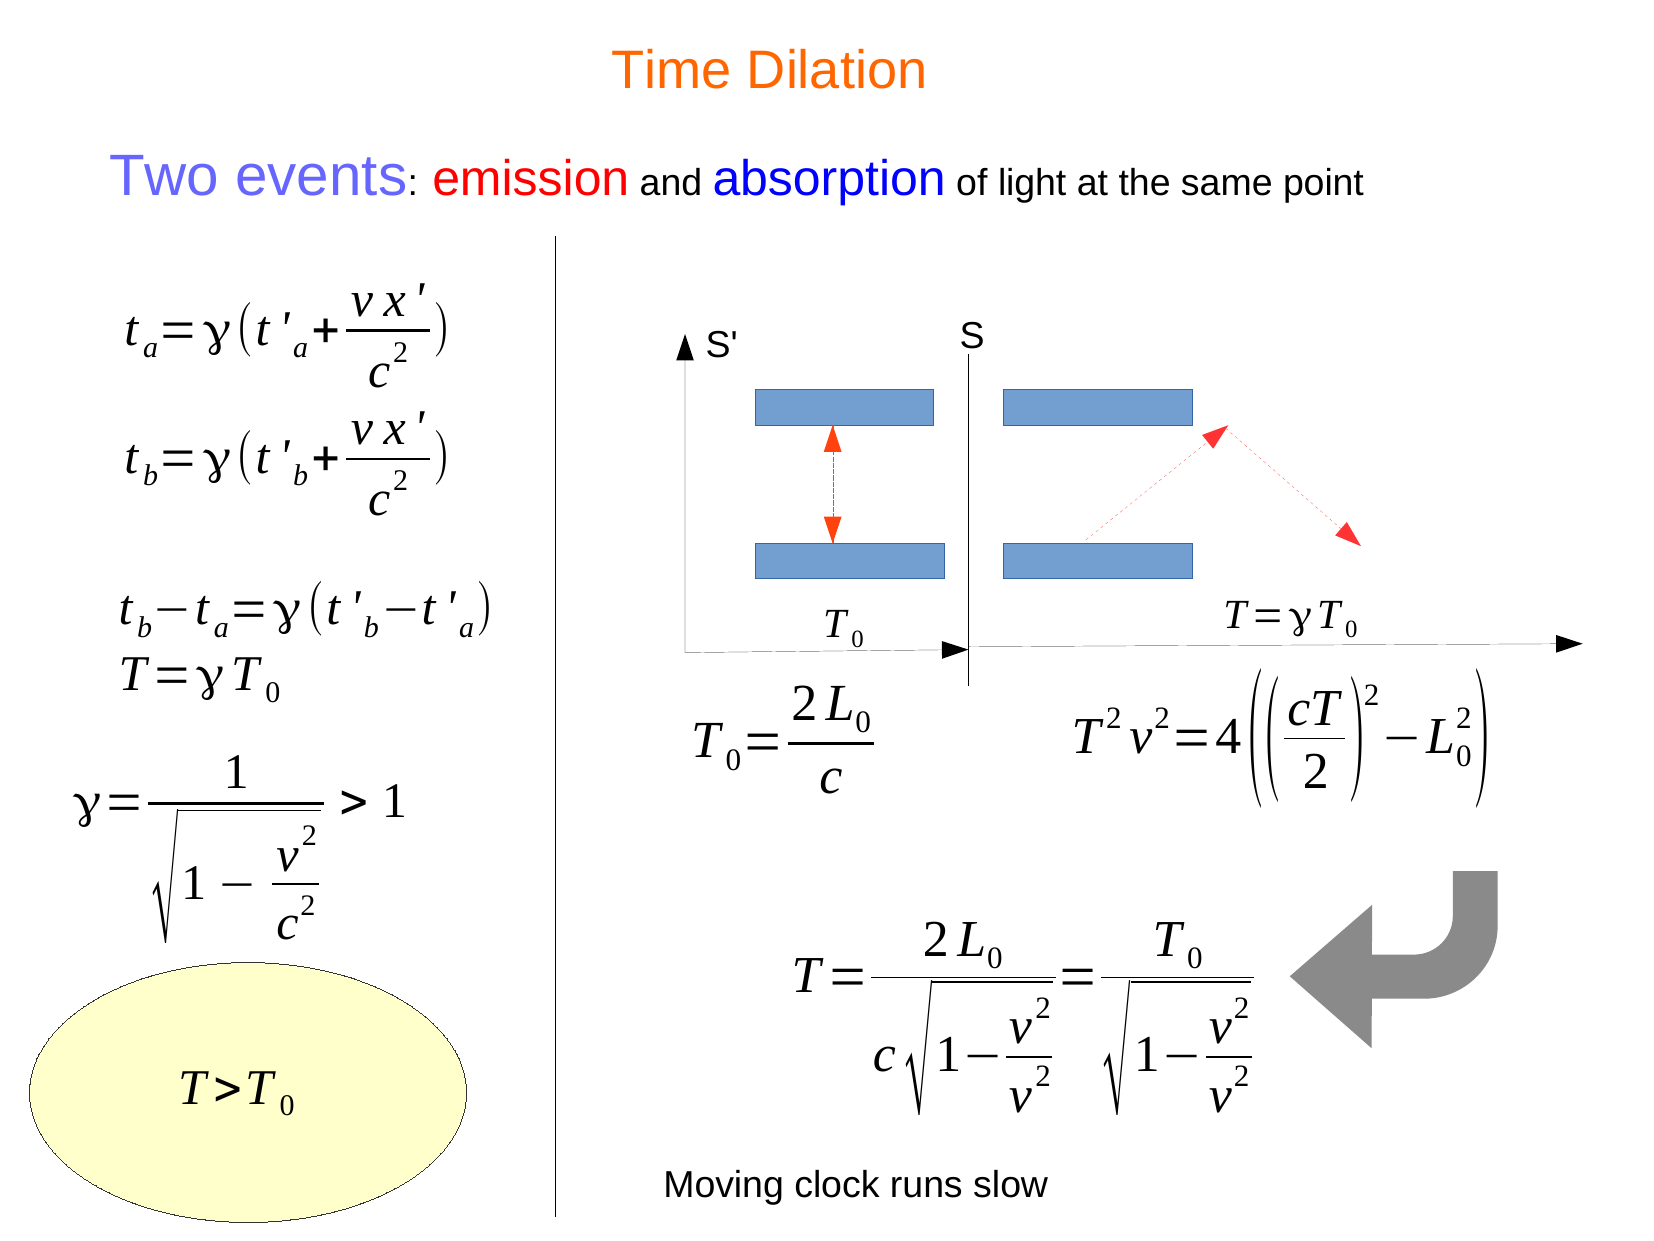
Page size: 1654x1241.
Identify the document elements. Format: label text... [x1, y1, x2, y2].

chart [171, 1059, 302, 1123]
chart [64, 744, 413, 951]
text_box S [944, 307, 1000, 367]
chart [118, 271, 457, 526]
text_box [755, 389, 934, 426]
text_box [755, 543, 945, 579]
picture [1281, 862, 1506, 1058]
text_box Two events: emission and absorption of light at the same point [94, 135, 1376, 221]
chart [1217, 590, 1365, 643]
text_box Time Dilation [596, 32, 941, 113]
chart [1065, 666, 1498, 813]
chart [816, 600, 870, 651]
text_box [1003, 389, 1193, 426]
text_box Moving clock runs slow [648, 1156, 1063, 1217]
text_box S' [690, 316, 855, 377]
chart [112, 579, 500, 710]
chart [785, 909, 1262, 1124]
text_box [1003, 543, 1193, 579]
text_box [29, 962, 467, 1223]
chart [685, 673, 883, 805]
